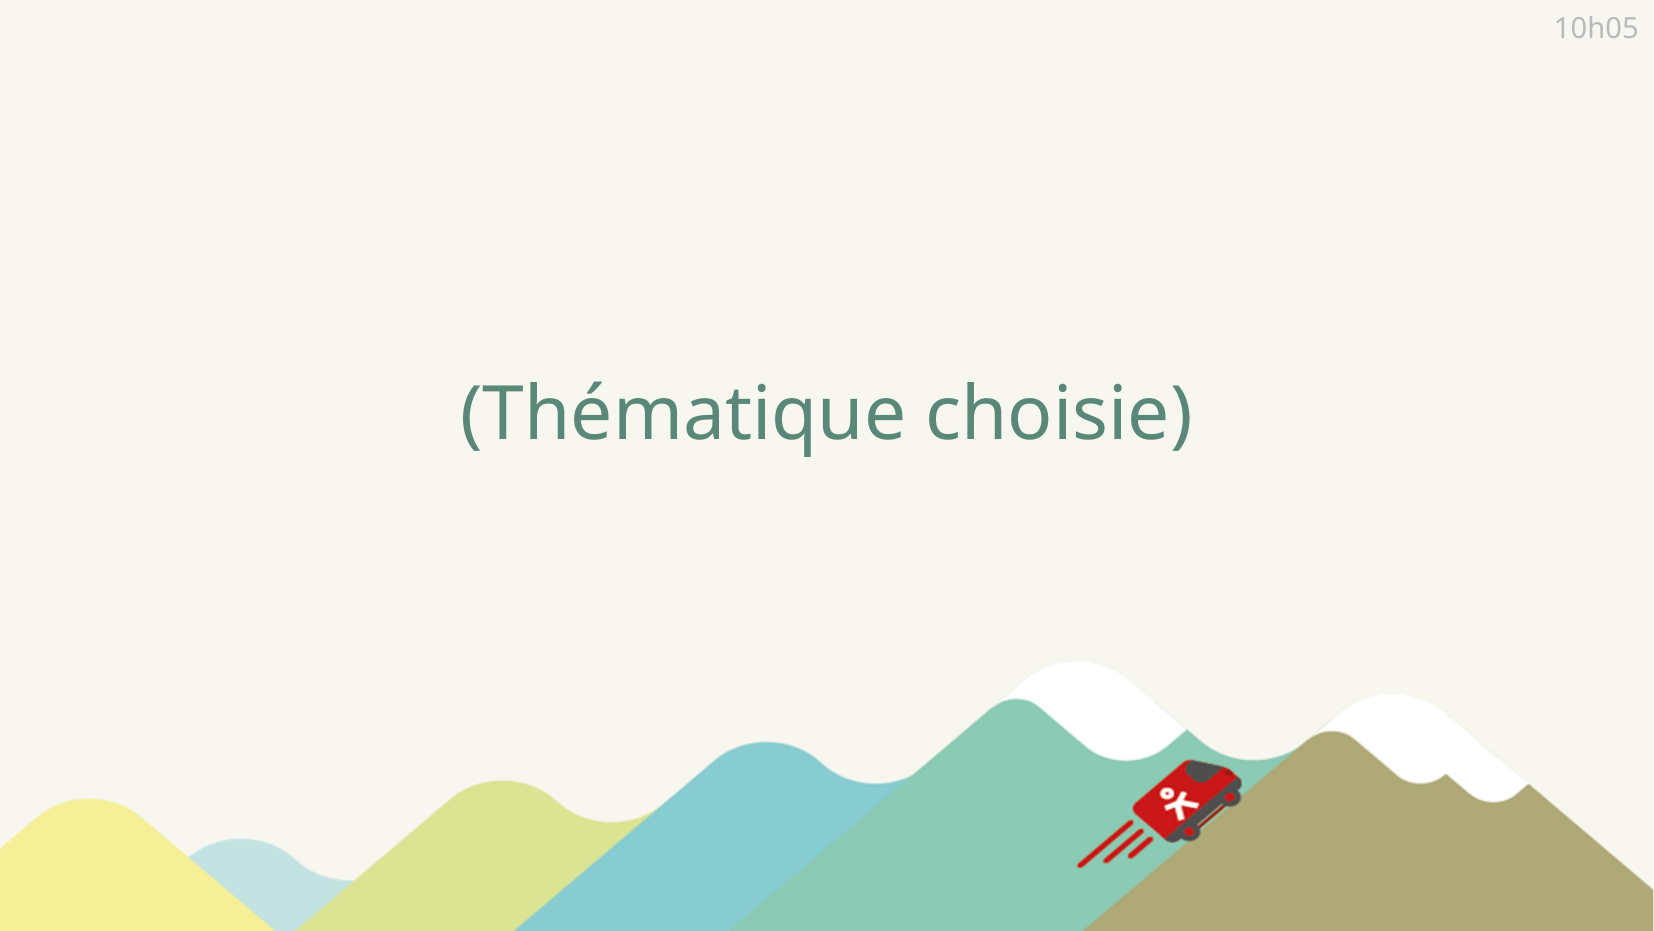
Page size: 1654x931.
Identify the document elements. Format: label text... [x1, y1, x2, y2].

picture [0, 0, 1654, 931]
text_box (Thématique choisie) [236, 289, 1418, 532]
text_box 10h05 [1446, 0, 1654, 119]
